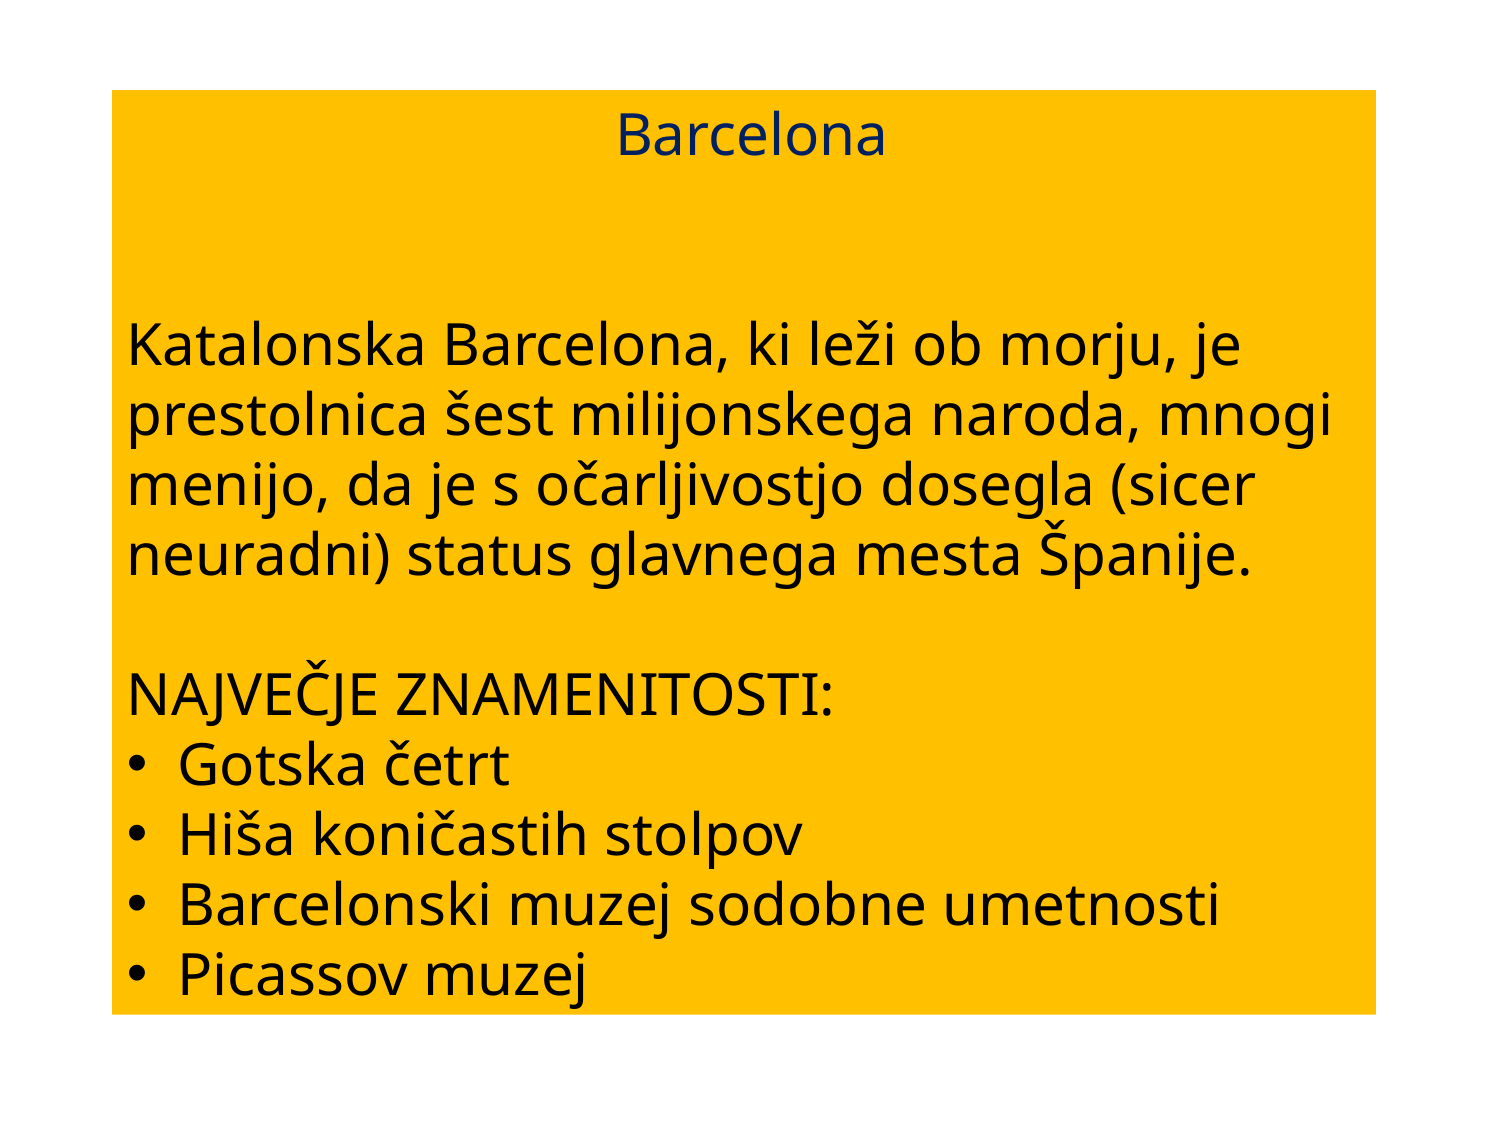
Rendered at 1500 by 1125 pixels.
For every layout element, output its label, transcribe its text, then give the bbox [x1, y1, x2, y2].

text_box Barcelona Katalonska Barcelona, ki leži ob morju, je prestolnica šest milijonskega naroda, mnogi menijo, da je s očarljivostjo dosegla (sicer neuradni) status glavnega mesta Španije. NAJVEČJE ZNAMENITOSTI: Gotska četrt Hiša koničastih stolpov Barcelonski muzej sodobne umetnosti Picassov muzej [112, 90, 1376, 1015]
